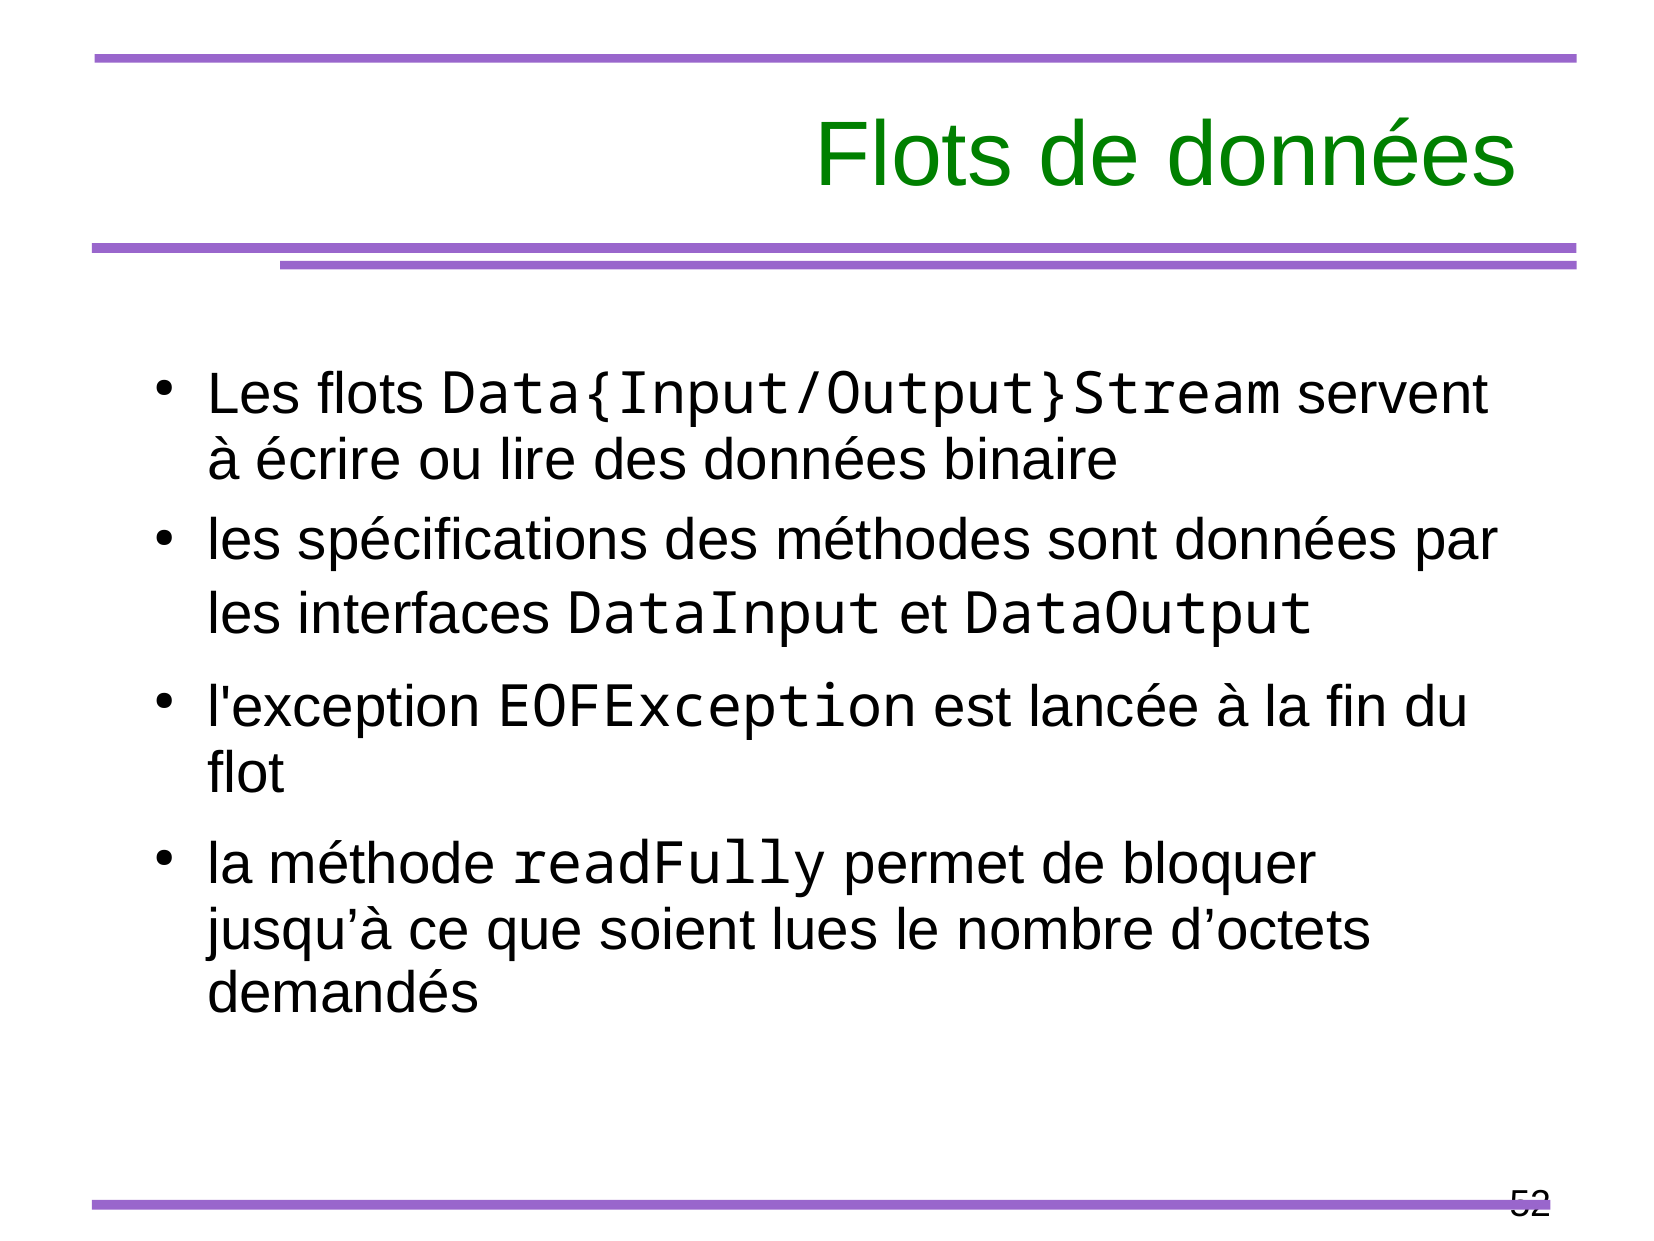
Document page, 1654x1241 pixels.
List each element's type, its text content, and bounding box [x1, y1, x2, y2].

list Les flots Data{Input/Output}Stream servent à écrire ou lire des données binaire les spécifications des méthodes sont données par les interfaces DataInput et DataOutput l'exception EOFException est lancée à la fin du flot la méthode readFully permet de bloquer jusqu’à ce que soient lues le nombre d’octets demandés [121, 344, 1534, 1142]
title Flots de données [121, 49, 1534, 257]
